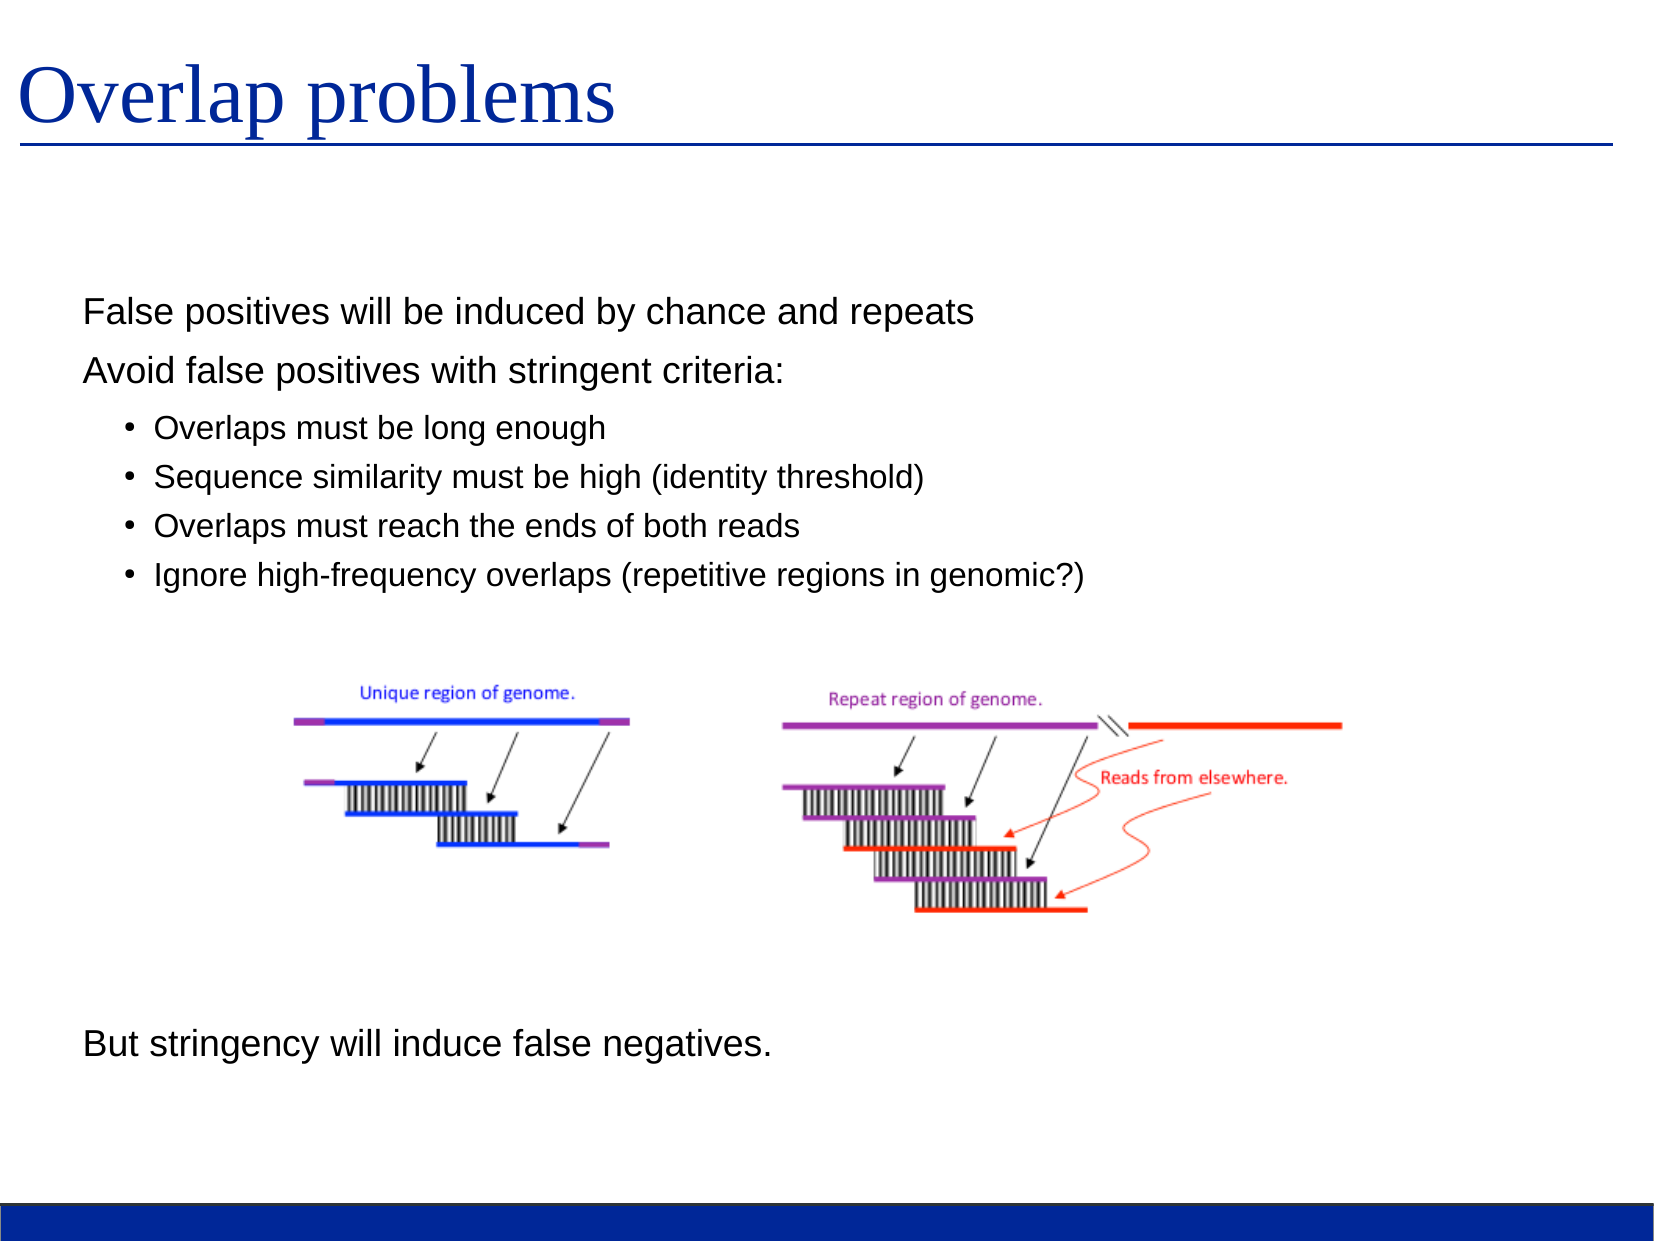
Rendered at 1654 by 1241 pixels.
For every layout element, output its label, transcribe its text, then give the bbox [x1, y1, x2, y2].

list False positives will be induced by chance and repeats Avoid false positives with stringent criteria: Overlaps must be long enough Sequence similarity must be high (identity threshold) Overlaps must reach the ends of both reads Ignore high-frequency overlaps (repetitive regions in genomic?) But stringency will induce false negatives. [82, 290, 1571, 1109]
picture [280, 660, 1360, 924]
title Overlap problems [17, 0, 1589, 198]
